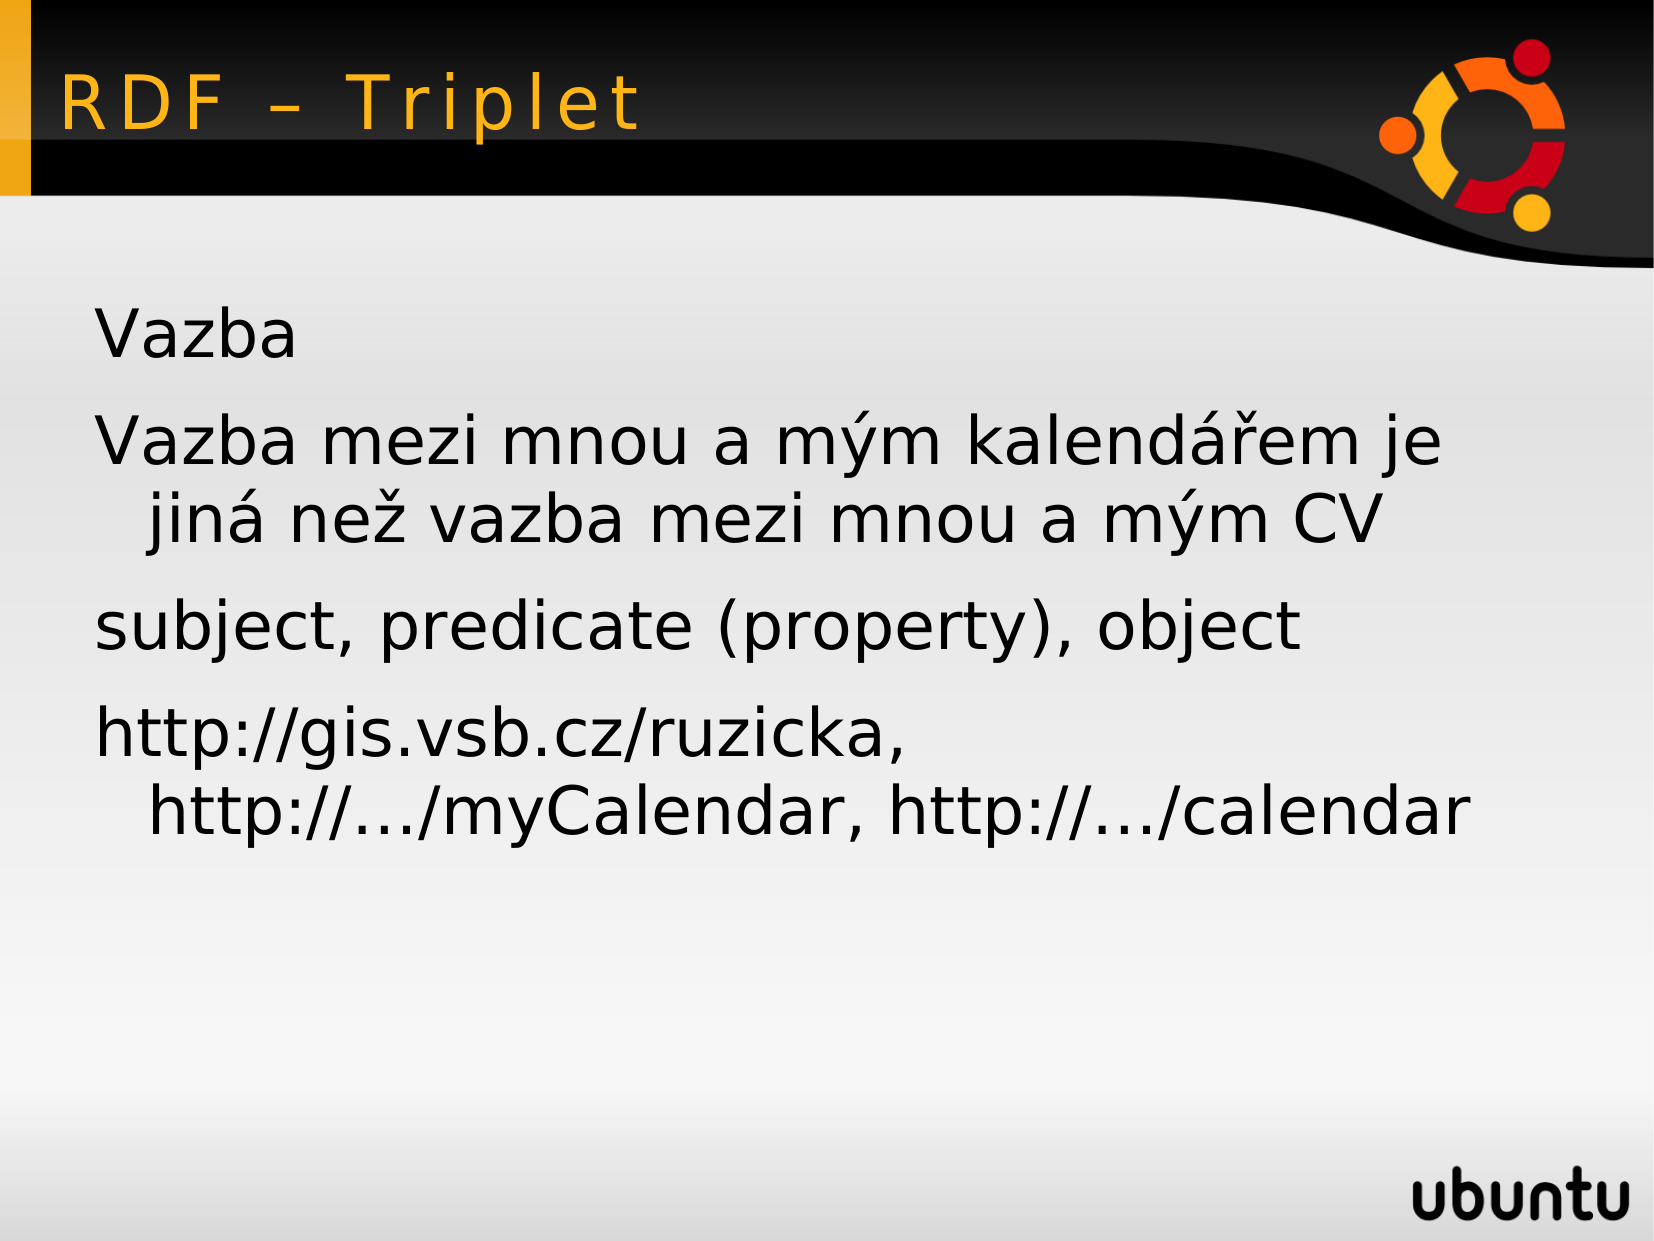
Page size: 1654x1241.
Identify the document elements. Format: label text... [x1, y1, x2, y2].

list Vazba Vazba mezi mnou a mým kalendářem je jiná než vazba mezi mnou a mým CV subject, predicate (property), object http://gis.vsb.cz/ruzicka, http://…/myCalendar, http://…/calendar [76, 295, 1565, 1114]
title RDF – Triplet [59, 29, 1270, 178]
picture [0, 0, 1654, 1241]
